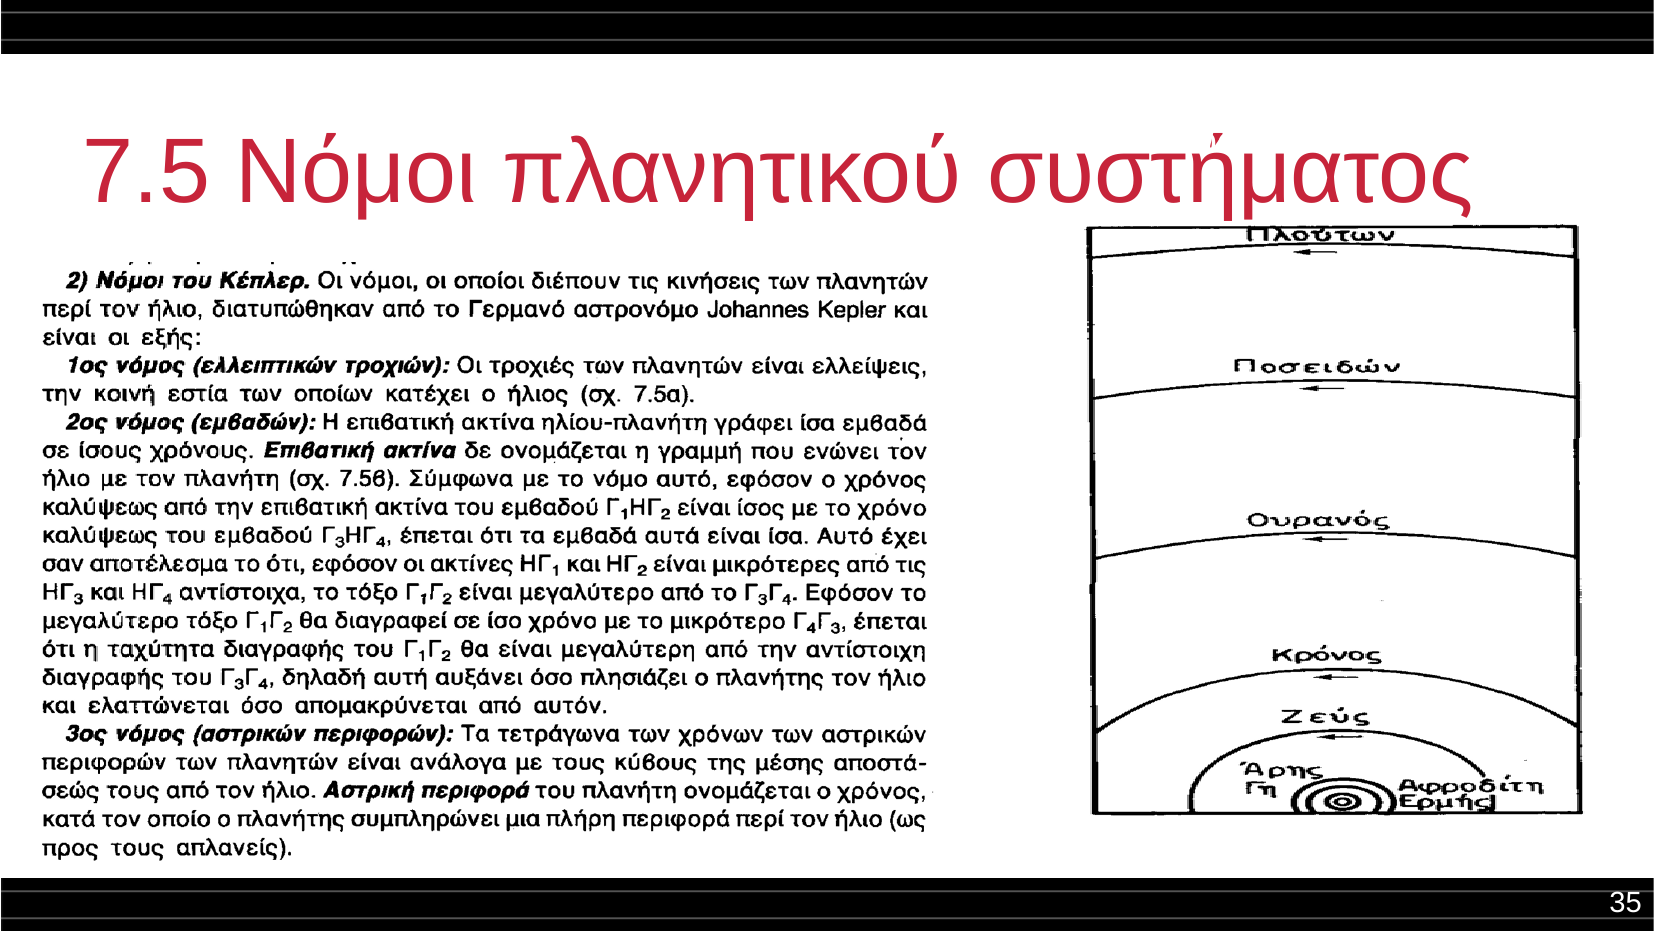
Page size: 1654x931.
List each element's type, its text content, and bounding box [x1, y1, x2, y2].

text_box νός [1162, 112, 1613, 170]
title 7.5 Νόμοι πλανητικού συστήματος [82, 92, 1571, 249]
picture [37, 262, 938, 863]
picture [1050, 224, 1629, 826]
picture [1, 878, 1654, 931]
picture [1, 0, 1654, 54]
